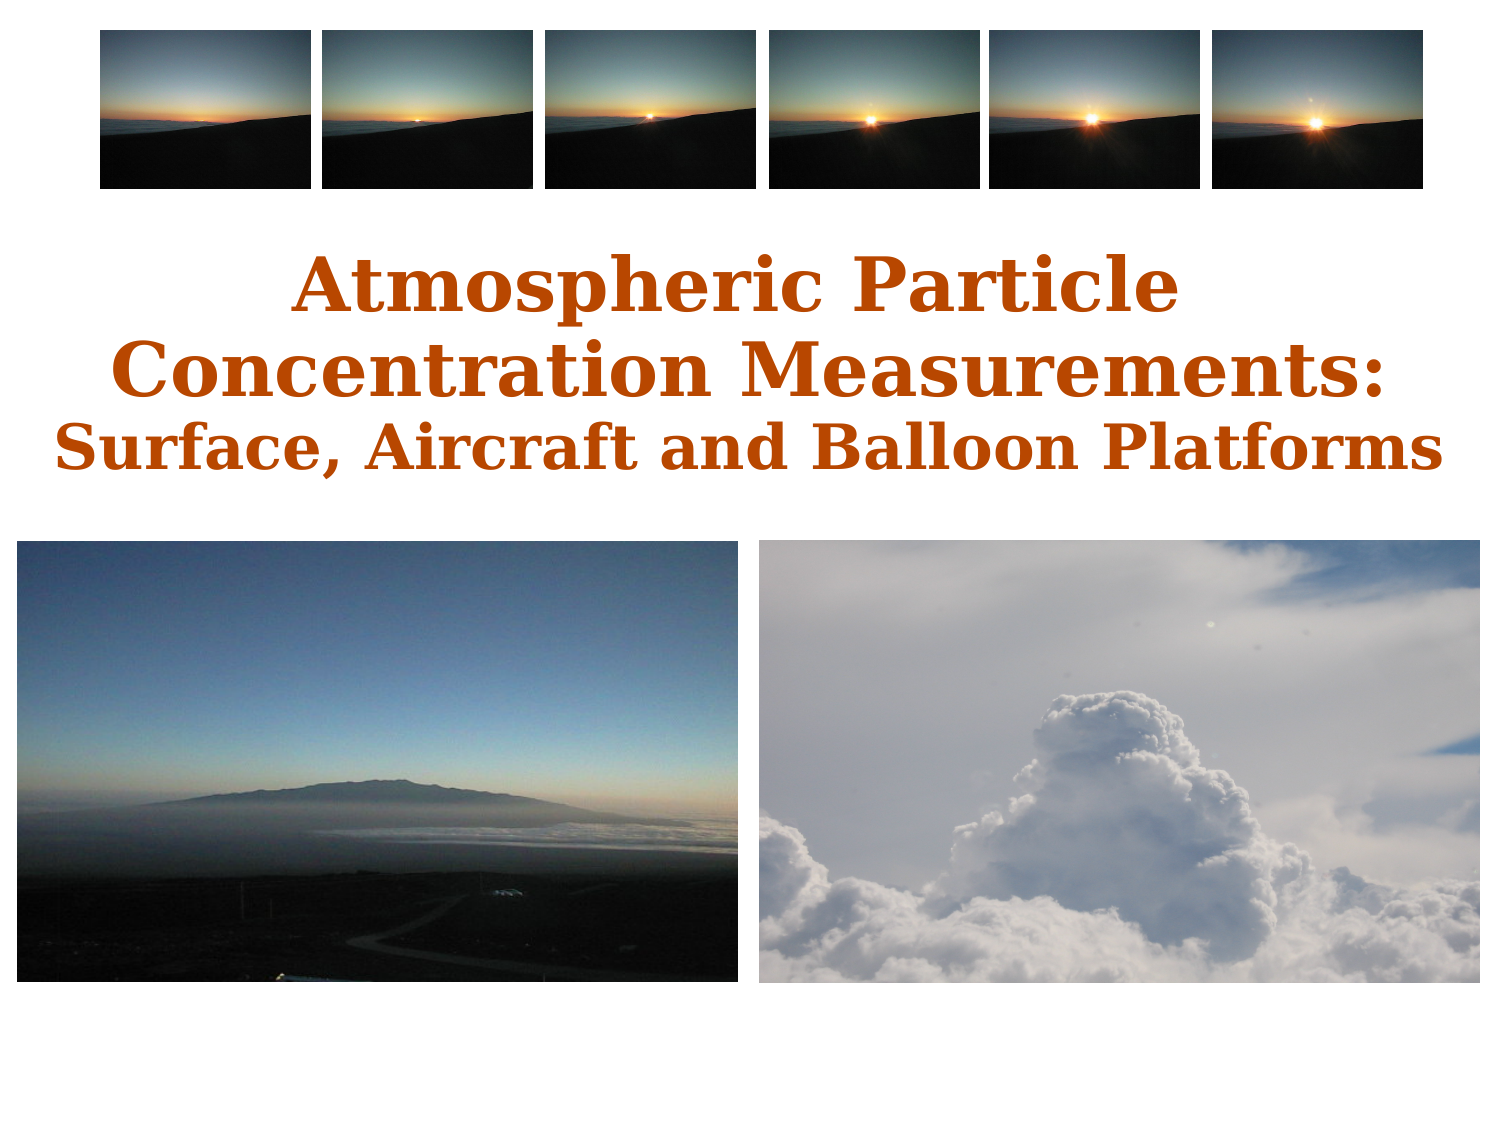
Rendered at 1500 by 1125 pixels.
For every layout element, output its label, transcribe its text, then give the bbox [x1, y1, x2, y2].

picture [759, 540, 1480, 983]
picture [322, 30, 533, 189]
picture [100, 30, 311, 189]
picture [1212, 30, 1423, 189]
picture [989, 30, 1200, 189]
picture [17, 541, 738, 982]
picture [769, 30, 980, 189]
text_box Atmospheric Particle Concentration Measurements: Surface, Aircraft and Balloon Platforms [0, 243, 1500, 484]
picture [545, 30, 756, 189]
